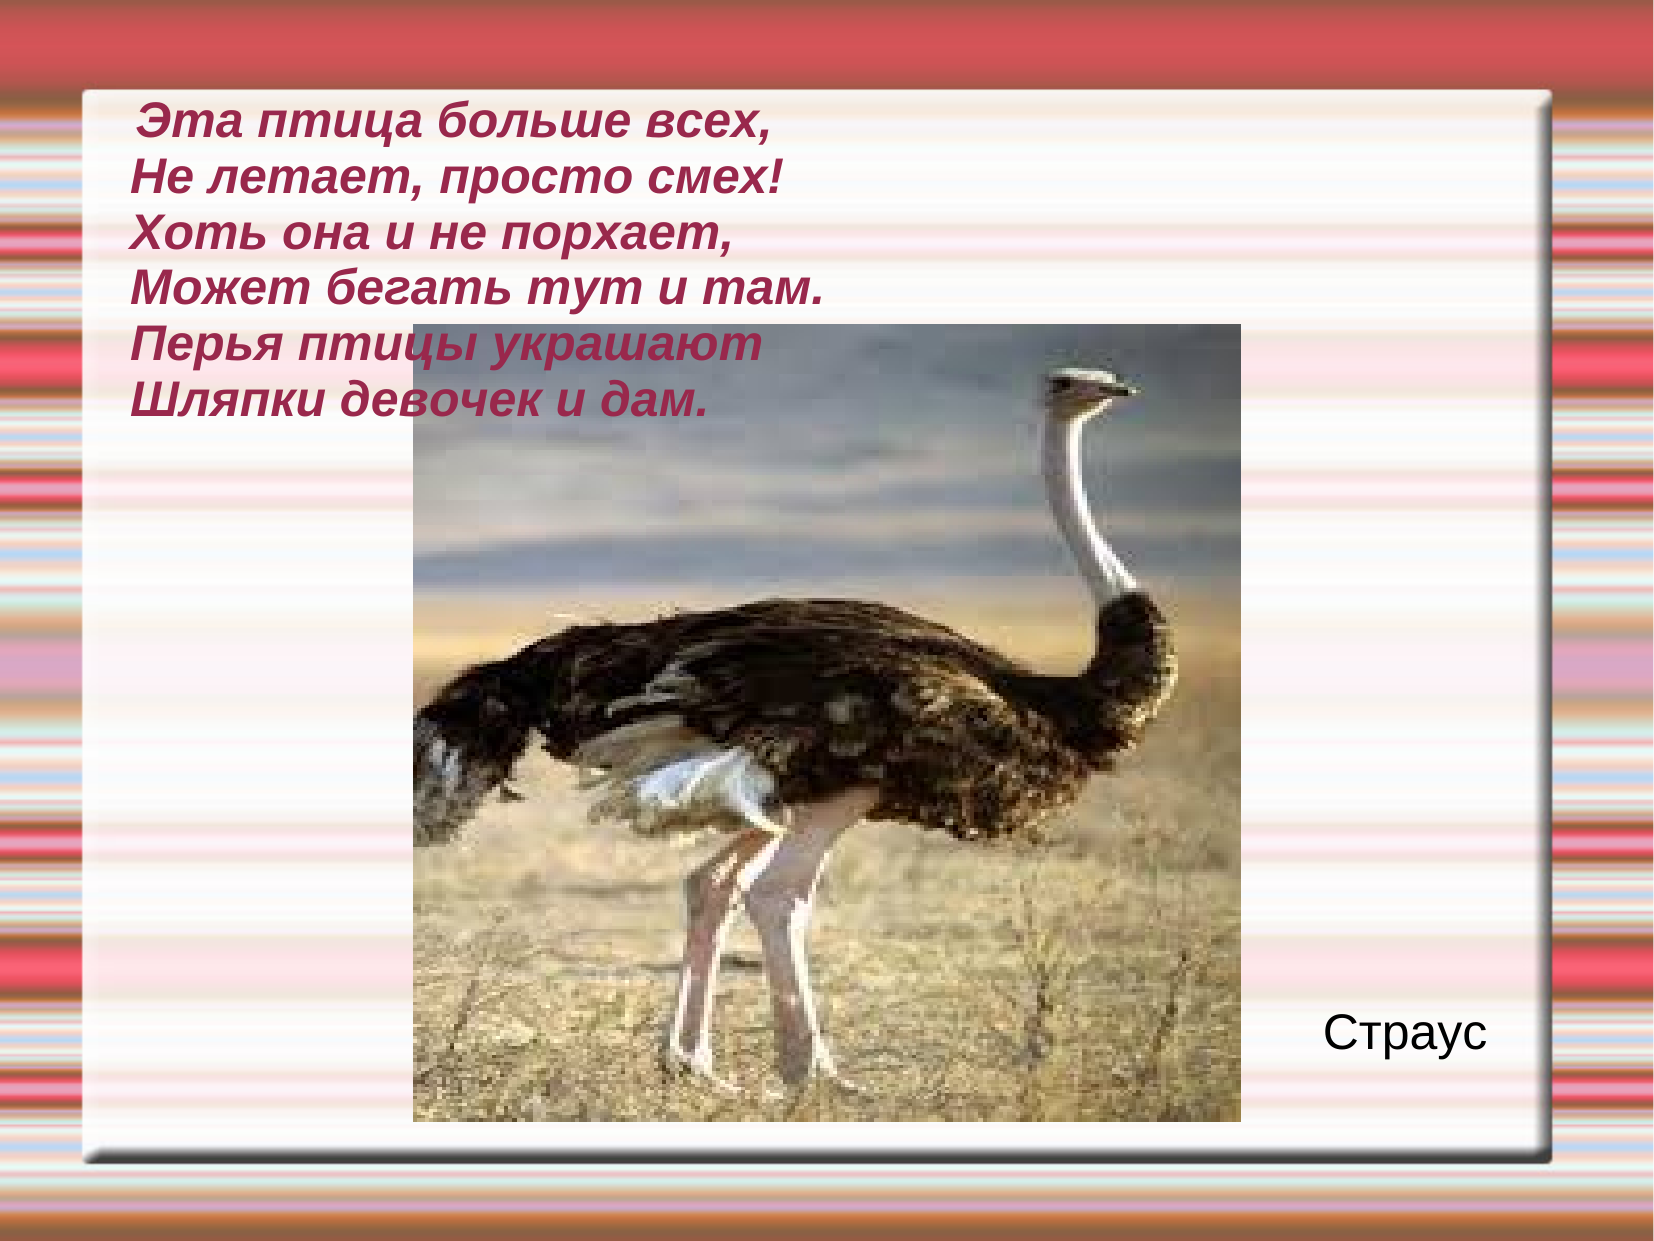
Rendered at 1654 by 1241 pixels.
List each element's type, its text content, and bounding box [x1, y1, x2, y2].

title Эта птица больше всех, Не летает, просто смех! Хоть она и не порхает, Может бегать тут и там. Перья птицы украшают Шляпки девочек и дам. [88, 88, 857, 431]
list Страус [1240, 1003, 1565, 1093]
picture [0, 0, 1654, 1241]
